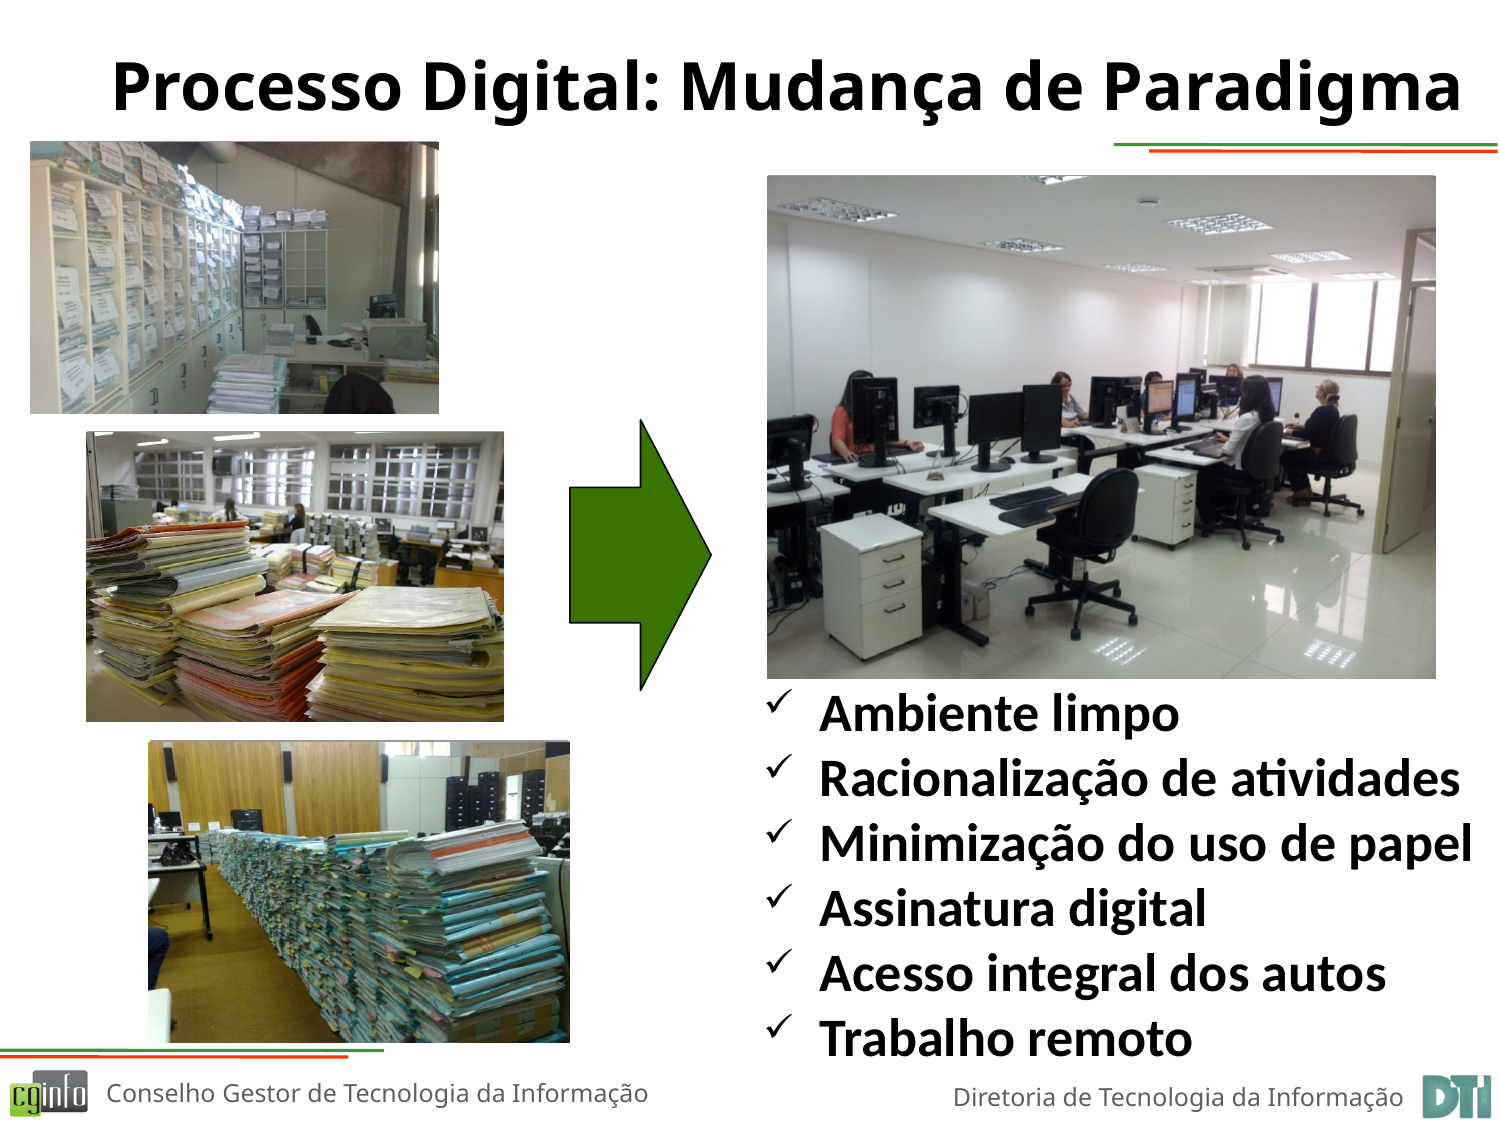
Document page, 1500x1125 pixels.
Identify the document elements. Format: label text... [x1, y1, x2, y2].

picture [86, 432, 504, 722]
picture [5, 1061, 92, 1125]
text_box [569, 419, 712, 691]
picture [767, 176, 1436, 669]
picture [1419, 1073, 1493, 1120]
text_box Ambiente limpo Racionalização de atividades Minimização do uso de papel Assinatura digital Acesso integral dos autos Trabalho remoto [748, 669, 1500, 1070]
picture [30, 142, 439, 414]
picture [148, 742, 570, 1043]
title Processo Digital: Mudança de Paradigma [0, 19, 1480, 148]
